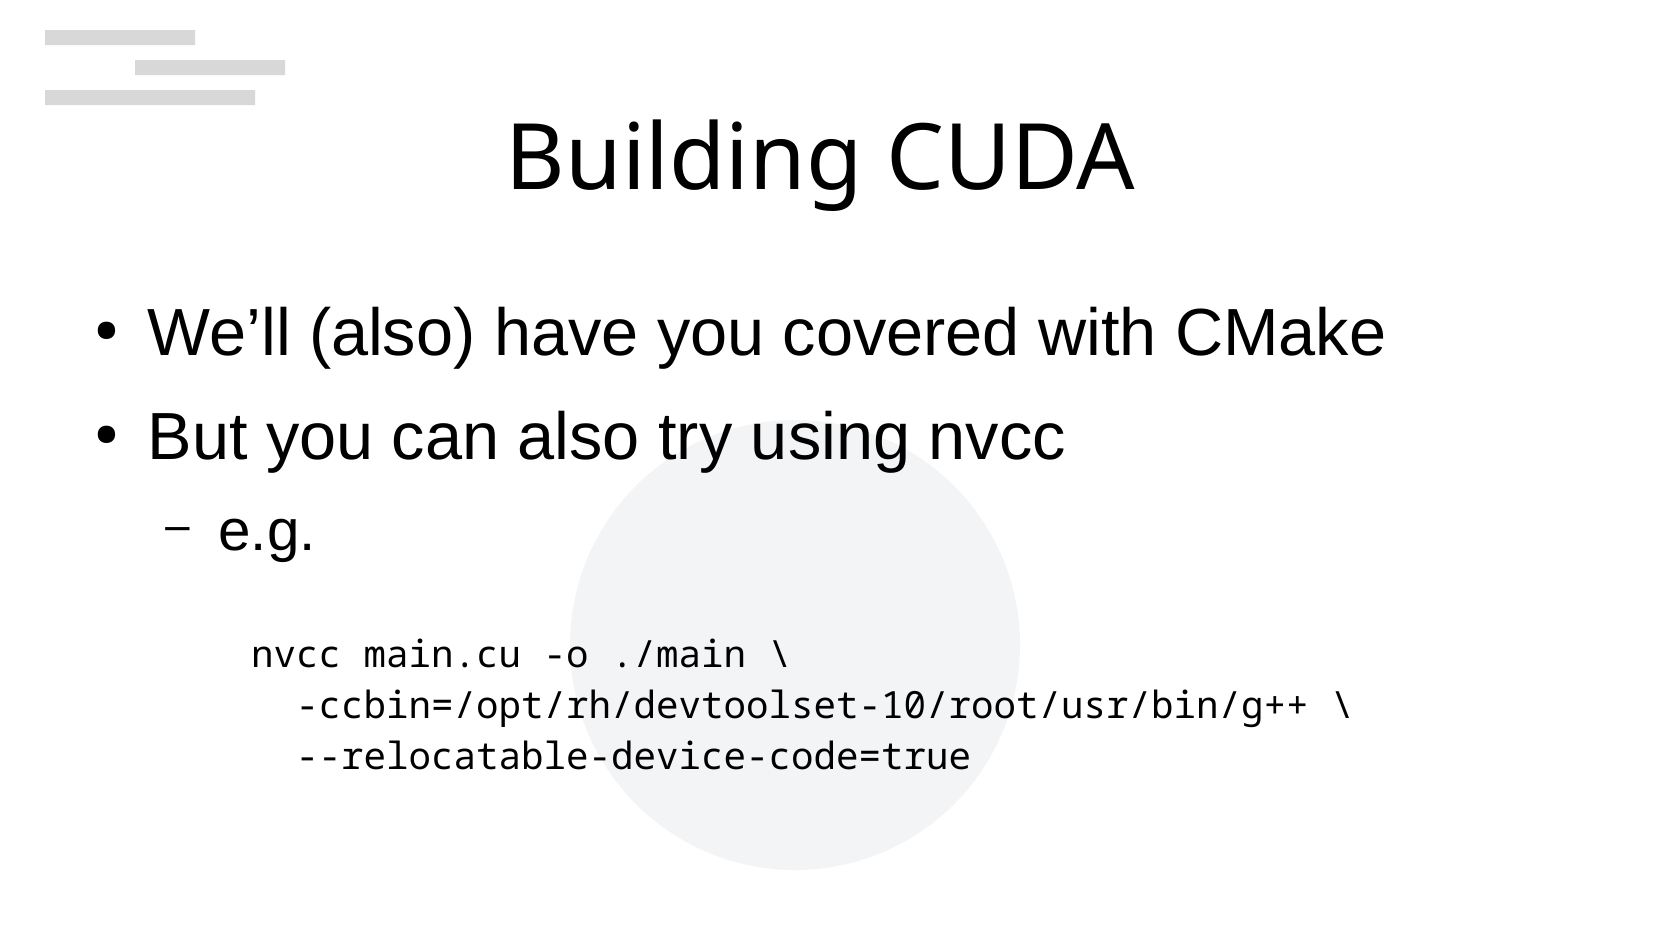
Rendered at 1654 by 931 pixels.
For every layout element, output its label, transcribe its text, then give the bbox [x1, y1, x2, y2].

title Building CUDA [76, 76, 1565, 233]
list We’ll (also) have you covered with CMake But you can also try using nvcc e.g. [76, 295, 1565, 835]
text_box nvcc main.cu -o ./main \ -ccbin=/opt/rh/devtoolset-10/root/usr/bin/g++ \ --relocatable-device-code=true [236, 620, 1418, 798]
